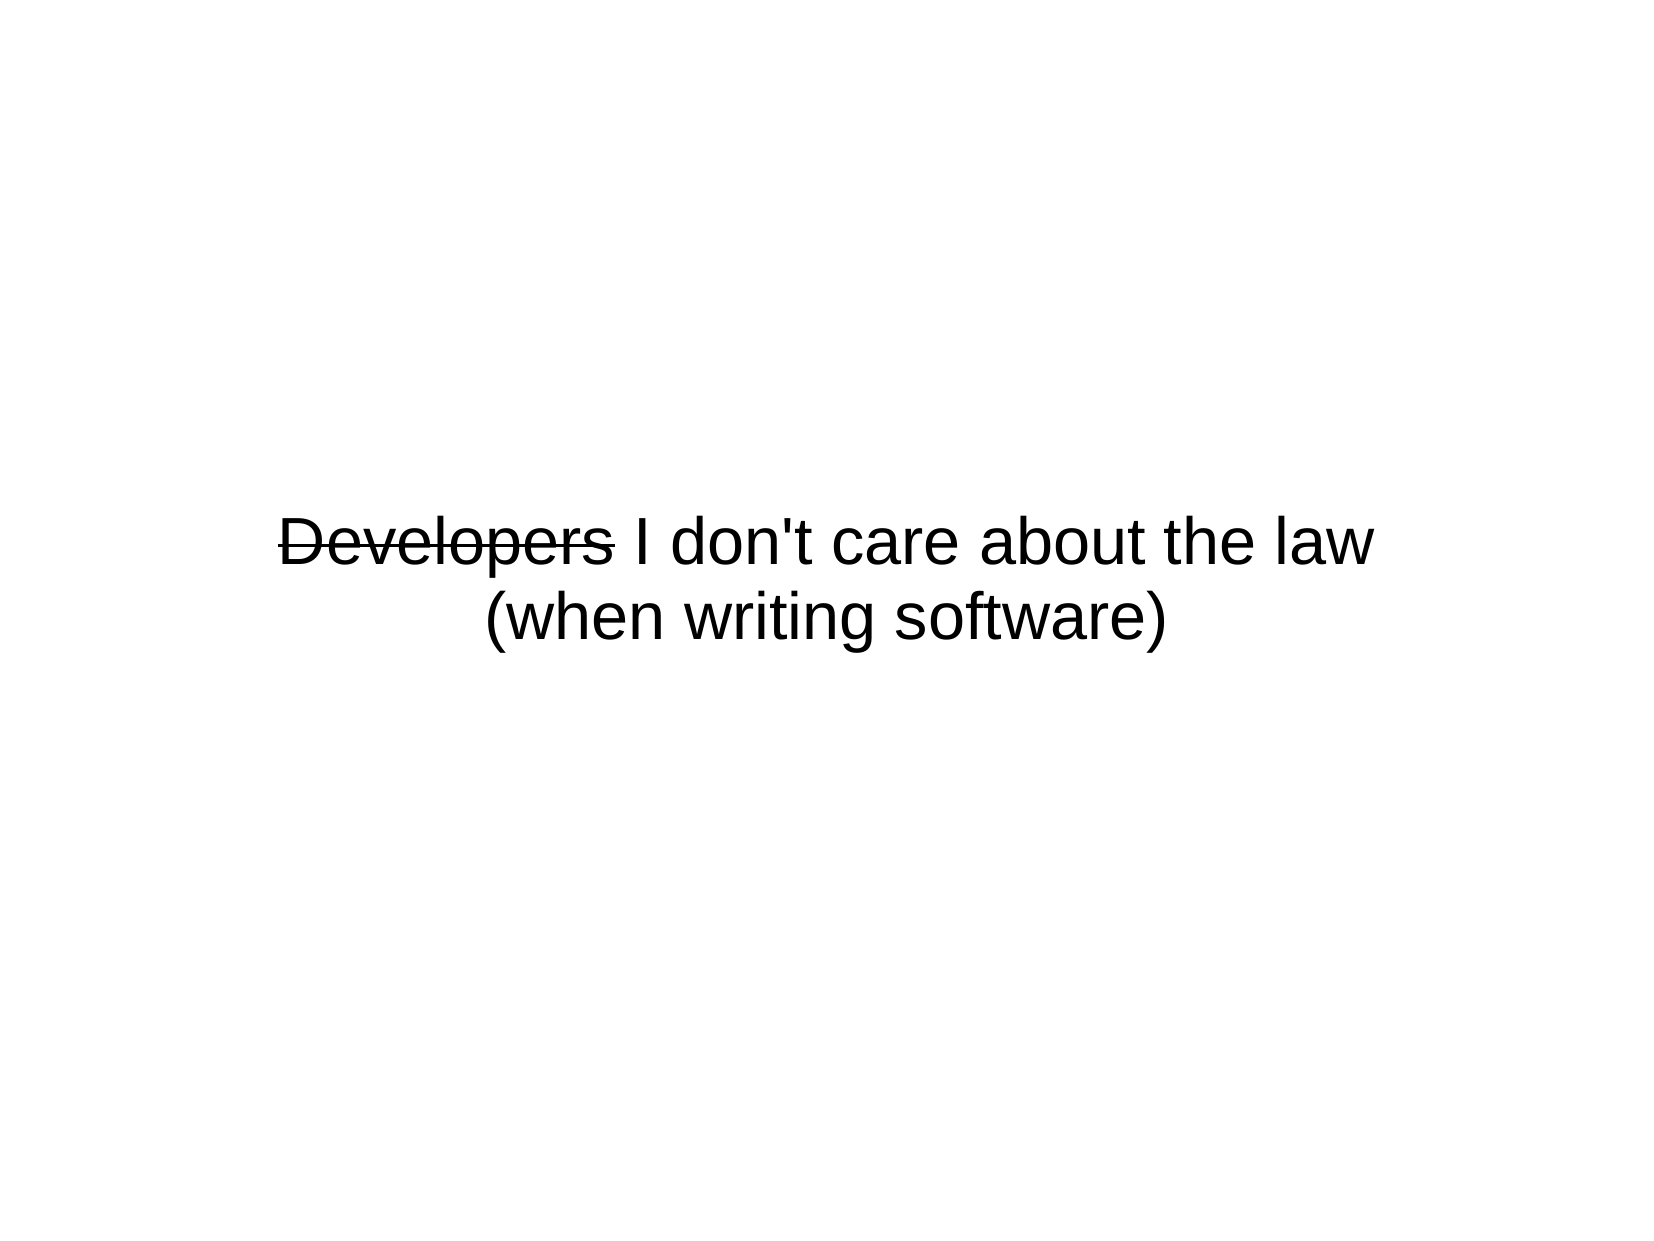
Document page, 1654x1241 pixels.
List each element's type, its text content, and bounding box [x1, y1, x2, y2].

subtitle Developers I don't care about the law (when writing software) [82, 49, 1571, 1109]
